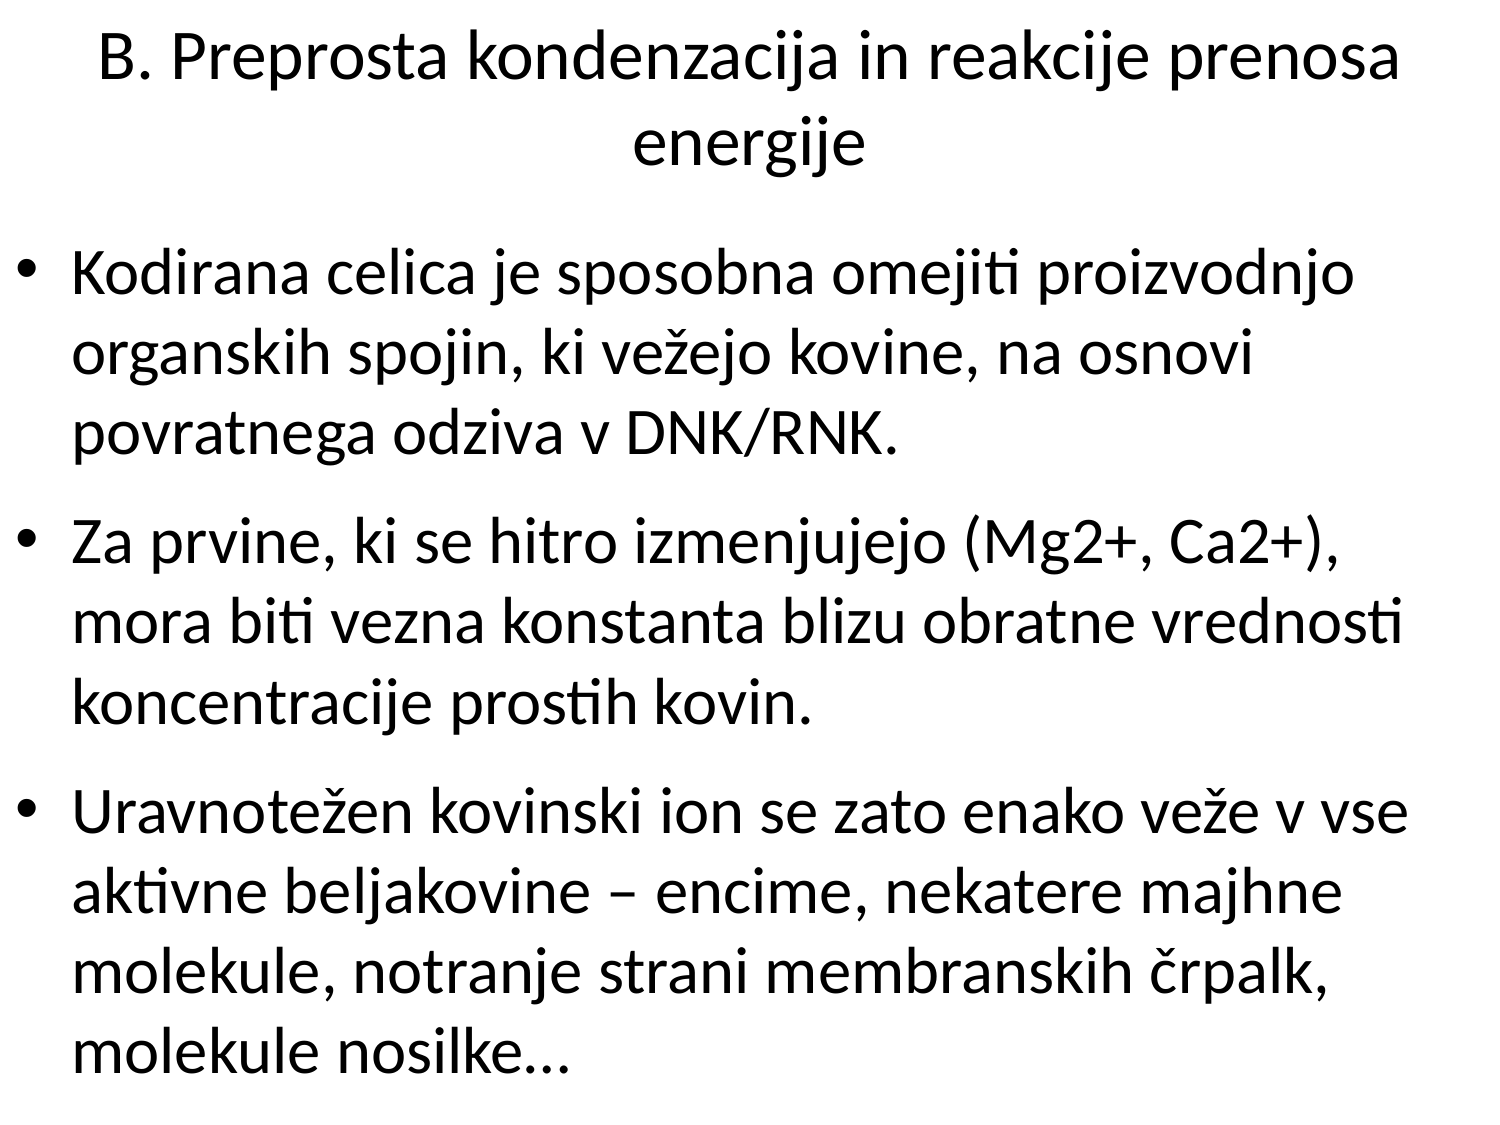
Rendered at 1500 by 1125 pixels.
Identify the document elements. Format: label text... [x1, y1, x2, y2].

list Kodirana celica je sposobna omejiti proizvodnjo organskih spojin, ki vežejo kovine, na osnovi povratnega odziva v DNK/RNK. Za prvine, ki se hitro izmenjujejo (Mg2+, Ca2+), mora biti vezna konstanta blizu obratne vrednosti koncentracije prostih kovin. Uravnotežen kovinski ion se zato enako veže v vse aktivne beljakovine – encime, nekatere majhne molekule, notranje strani membranskih črpalk, molekule nosilke… [0, 219, 1500, 1125]
title B. Preprosta kondenzacija in reakcije prenosa energije [0, 0, 1500, 188]
